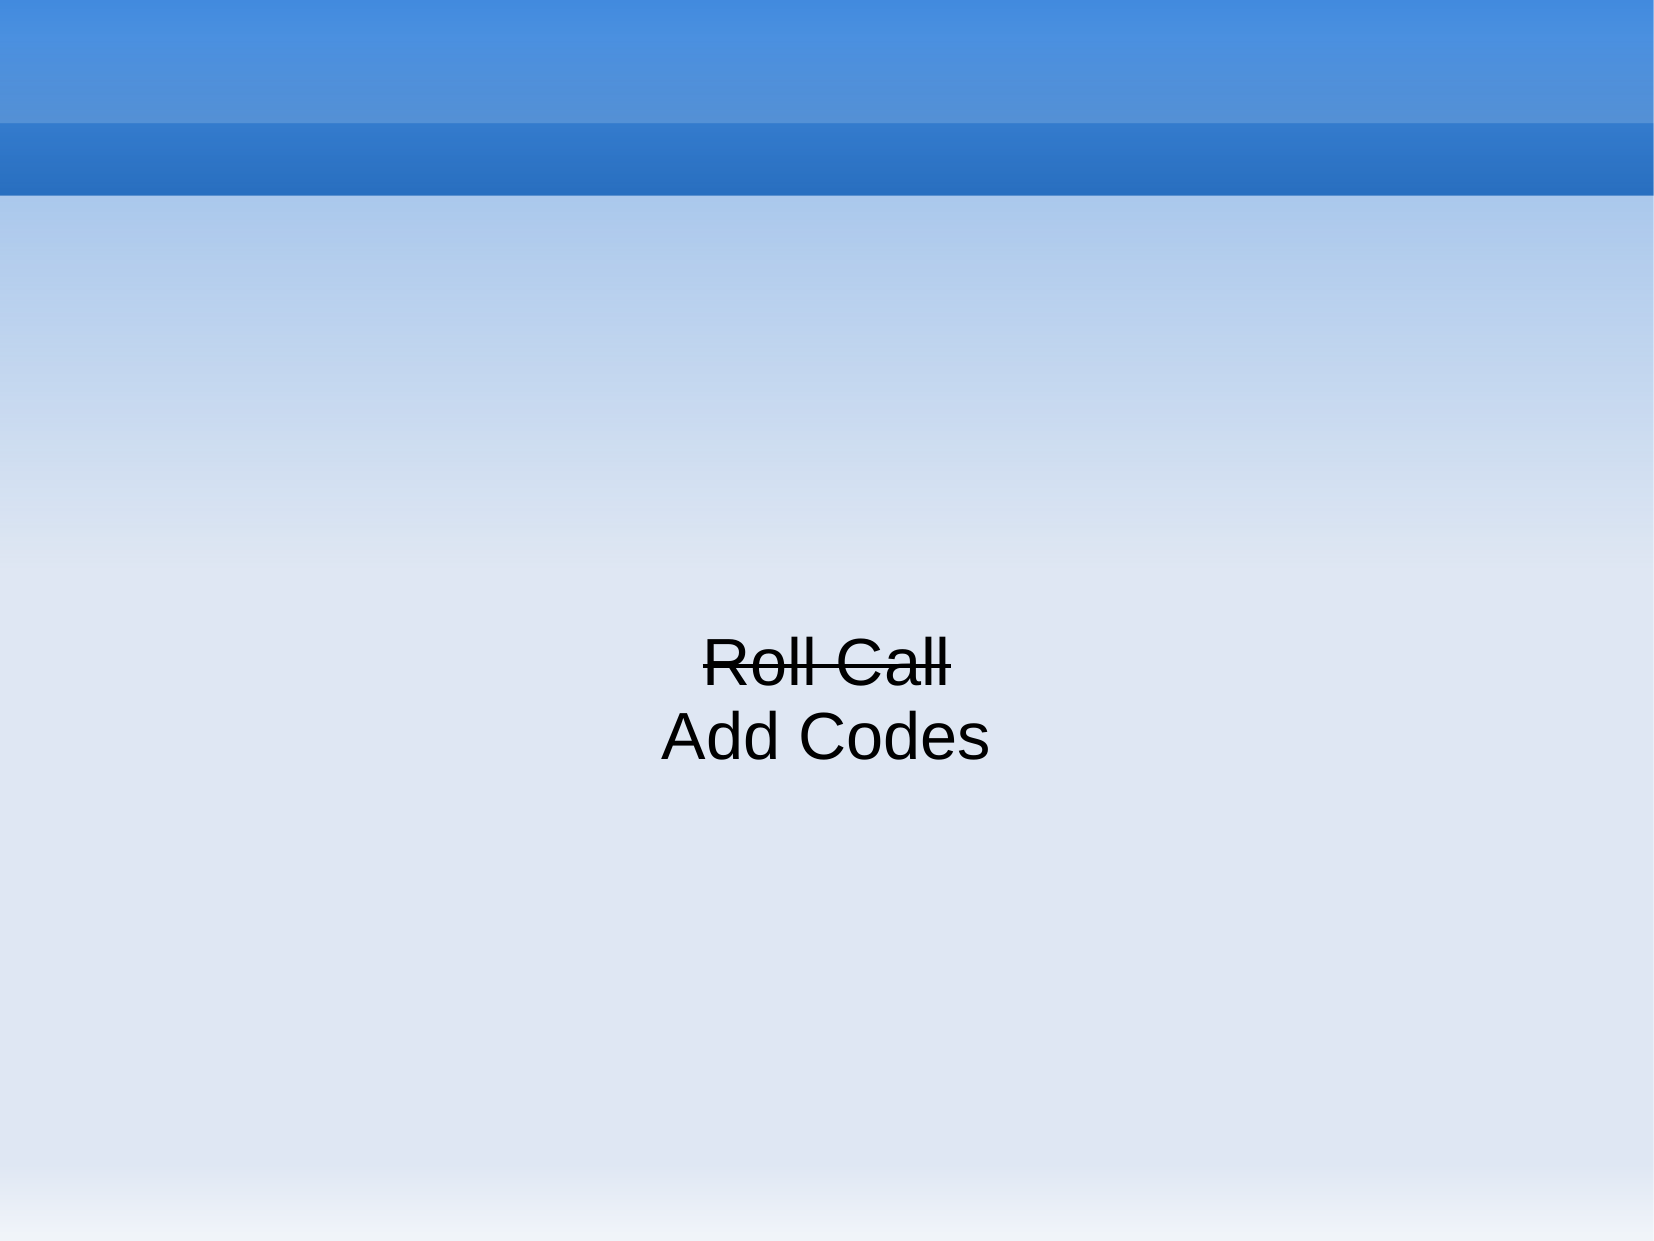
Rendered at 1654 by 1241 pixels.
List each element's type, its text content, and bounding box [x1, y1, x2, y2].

subtitle Roll Call Add Codes [82, 290, 1571, 1109]
picture [0, 0, 1654, 1241]
